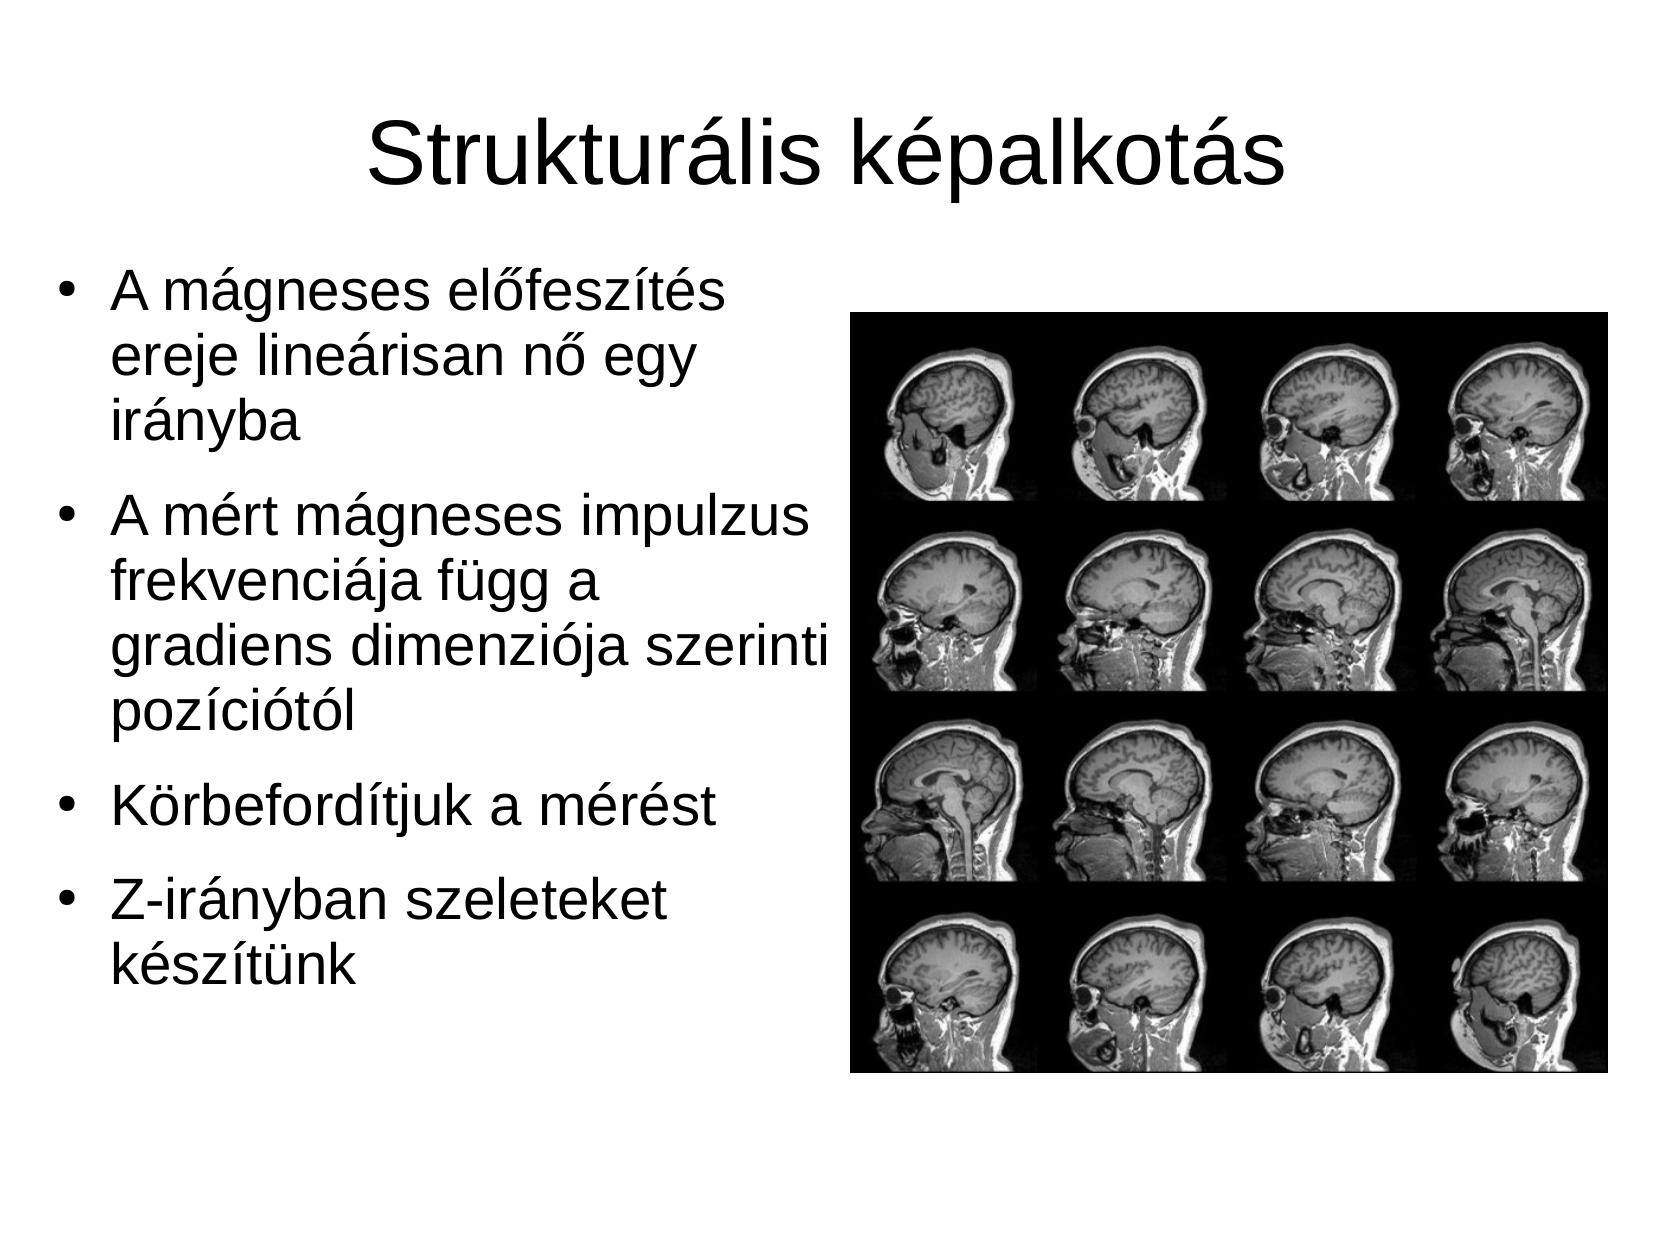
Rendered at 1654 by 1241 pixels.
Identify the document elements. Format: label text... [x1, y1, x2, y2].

picture [850, 312, 1608, 1073]
list A mágneses előfeszítés ereje lineárisan nő egy irányba A mért mágneses impulzus frekvenciája függ a gradiens dimenziója szerinti pozíciótól Körbefordítjuk a mérést Z-irányban szeleteket készítünk [39, 258, 835, 1193]
title Strukturális képalkotás [82, 49, 1571, 257]
